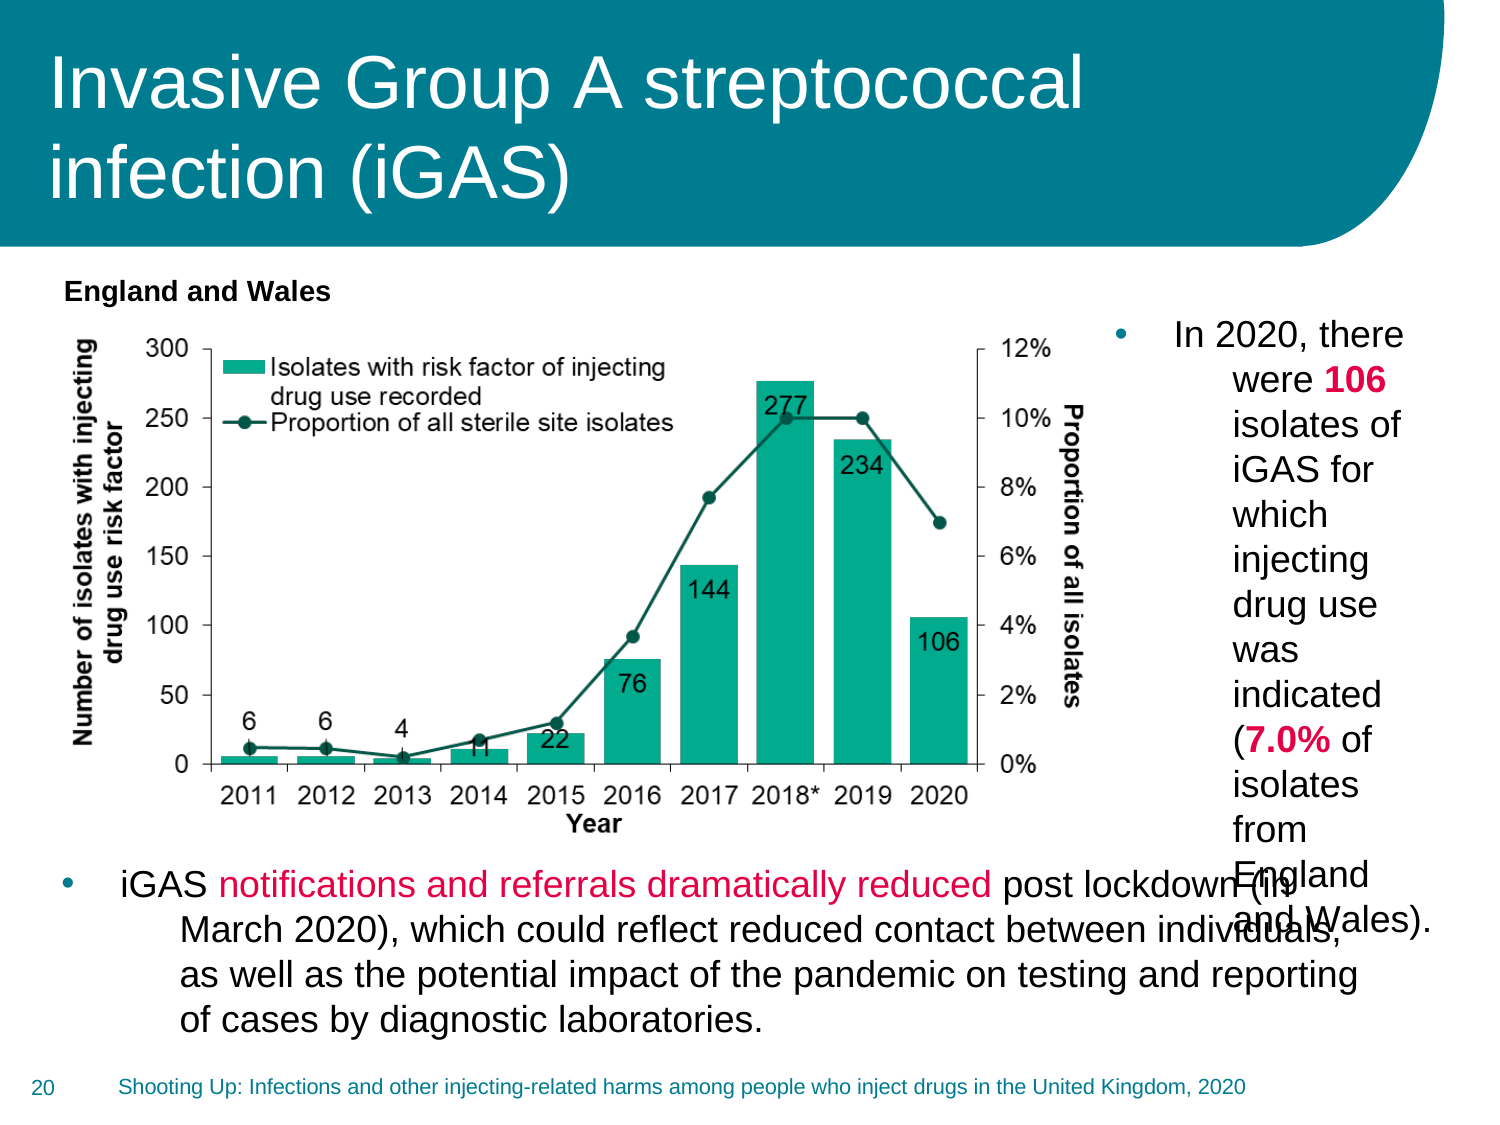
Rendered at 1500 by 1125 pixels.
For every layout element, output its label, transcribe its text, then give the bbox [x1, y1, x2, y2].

text_box In 2020, there were 106 isolates of iGAS for which injecting drug use was indicated (7.0% of isolates from England and Wales). [1099, 302, 1450, 818]
text_box England and Wales [53, 267, 343, 312]
picture [50, 312, 1100, 842]
text_box Invasive Group A streptococcal infection (iGAS) [37, 28, 1334, 219]
text_box [16, 1056, 90, 1117]
text_box Shooting Up: Infections and other injecting-related harms among people who inject drugs in the United Kingdom, 2020 [103, 1056, 1335, 1116]
text_box iGAS notifications and referrals dramatically reduced post lockdown (in March 2020), which could reflect reduced contact between individuals, as well as the potential impact of the pandemic on testing and reporting of cases by diagnostic laboratories. [50, 854, 1374, 1048]
